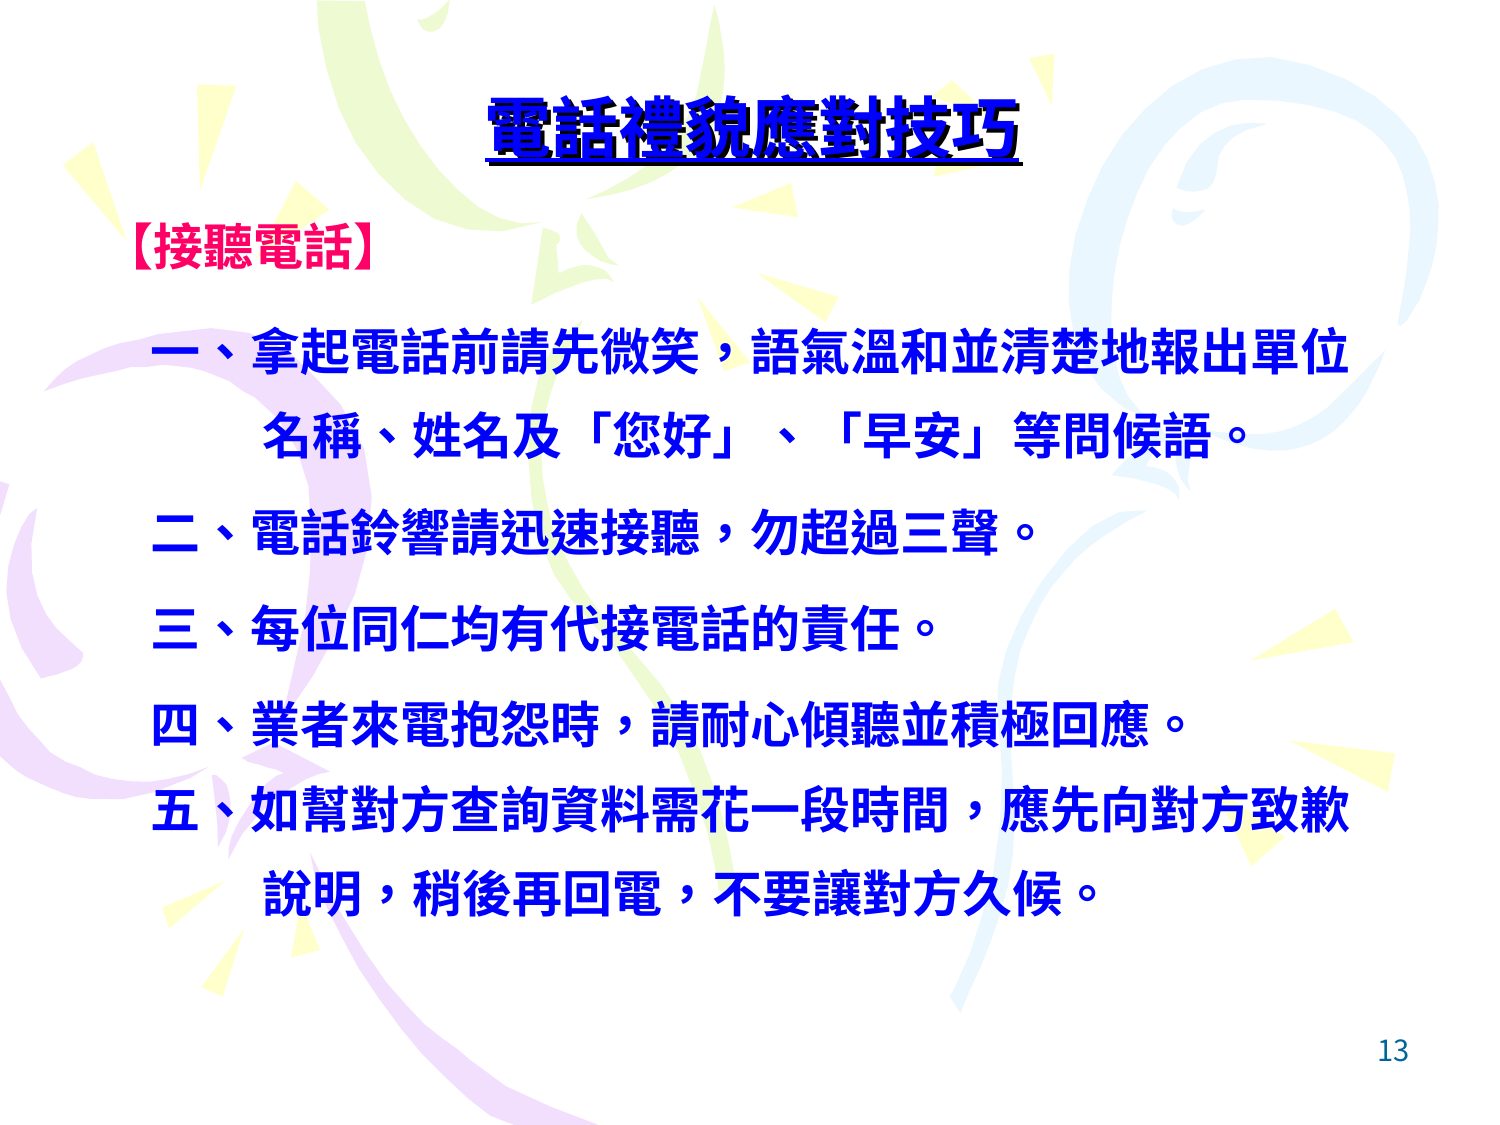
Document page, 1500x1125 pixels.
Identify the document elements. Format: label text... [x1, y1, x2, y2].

text_box 電話禮貌應對技巧 [469, 78, 1034, 174]
text_box 一、拿起電話前請先微笑，語氣溫和並清楚地報出單位 名稱、姓名及「您好」、「早安」等問候語。 二、電話鈴響請迅速接聽，勿超過三聲。 三、每位同仁均有代接電話的責任。 四、業者來電抱怨時，請耐心傾聽並積極回應。 五、如幫對方查詢資料需花一段時間，應先向對方致歉 說明，稍後再回電，不要讓對方久候。 [135, 300, 1412, 991]
text_box 【接聽電話】 [88, 207, 427, 284]
